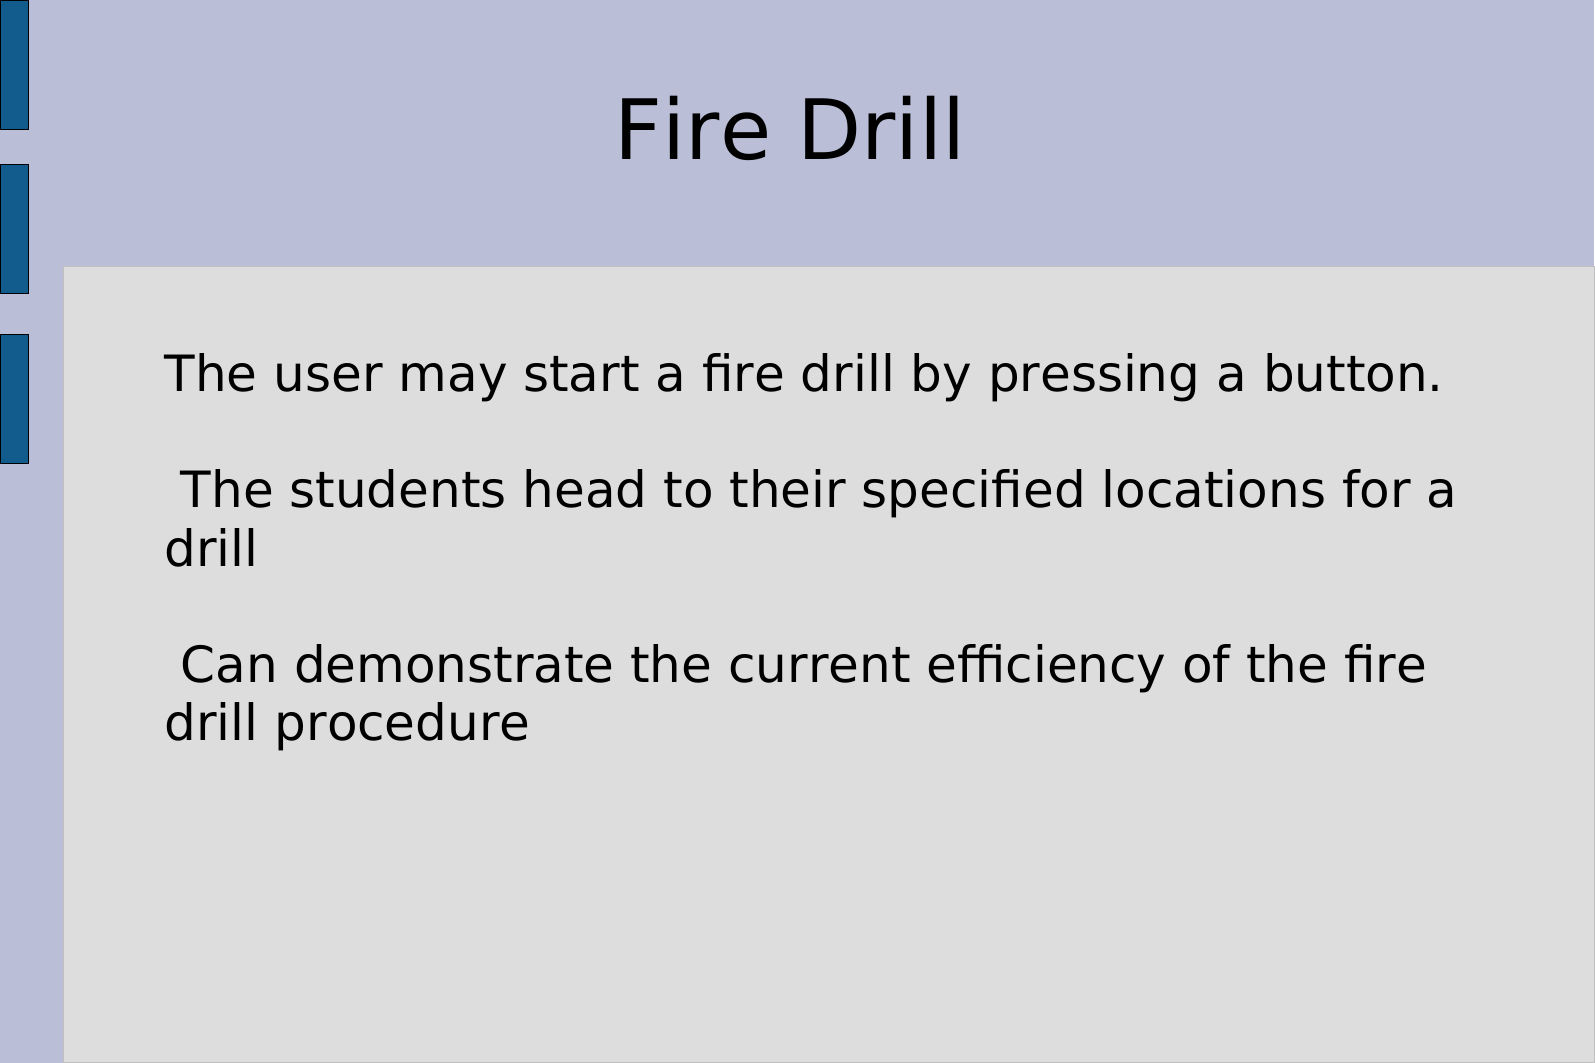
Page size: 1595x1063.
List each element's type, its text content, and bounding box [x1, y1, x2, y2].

text_box Fire Drill [600, 75, 1276, 187]
text_box [712, 375, 1201, 434]
text_box The user may start a fire drill by pressing a button. The students head to their specified locations for a drill Can demonstrate the current efficiency of the fire drill procedure [150, 337, 1538, 760]
